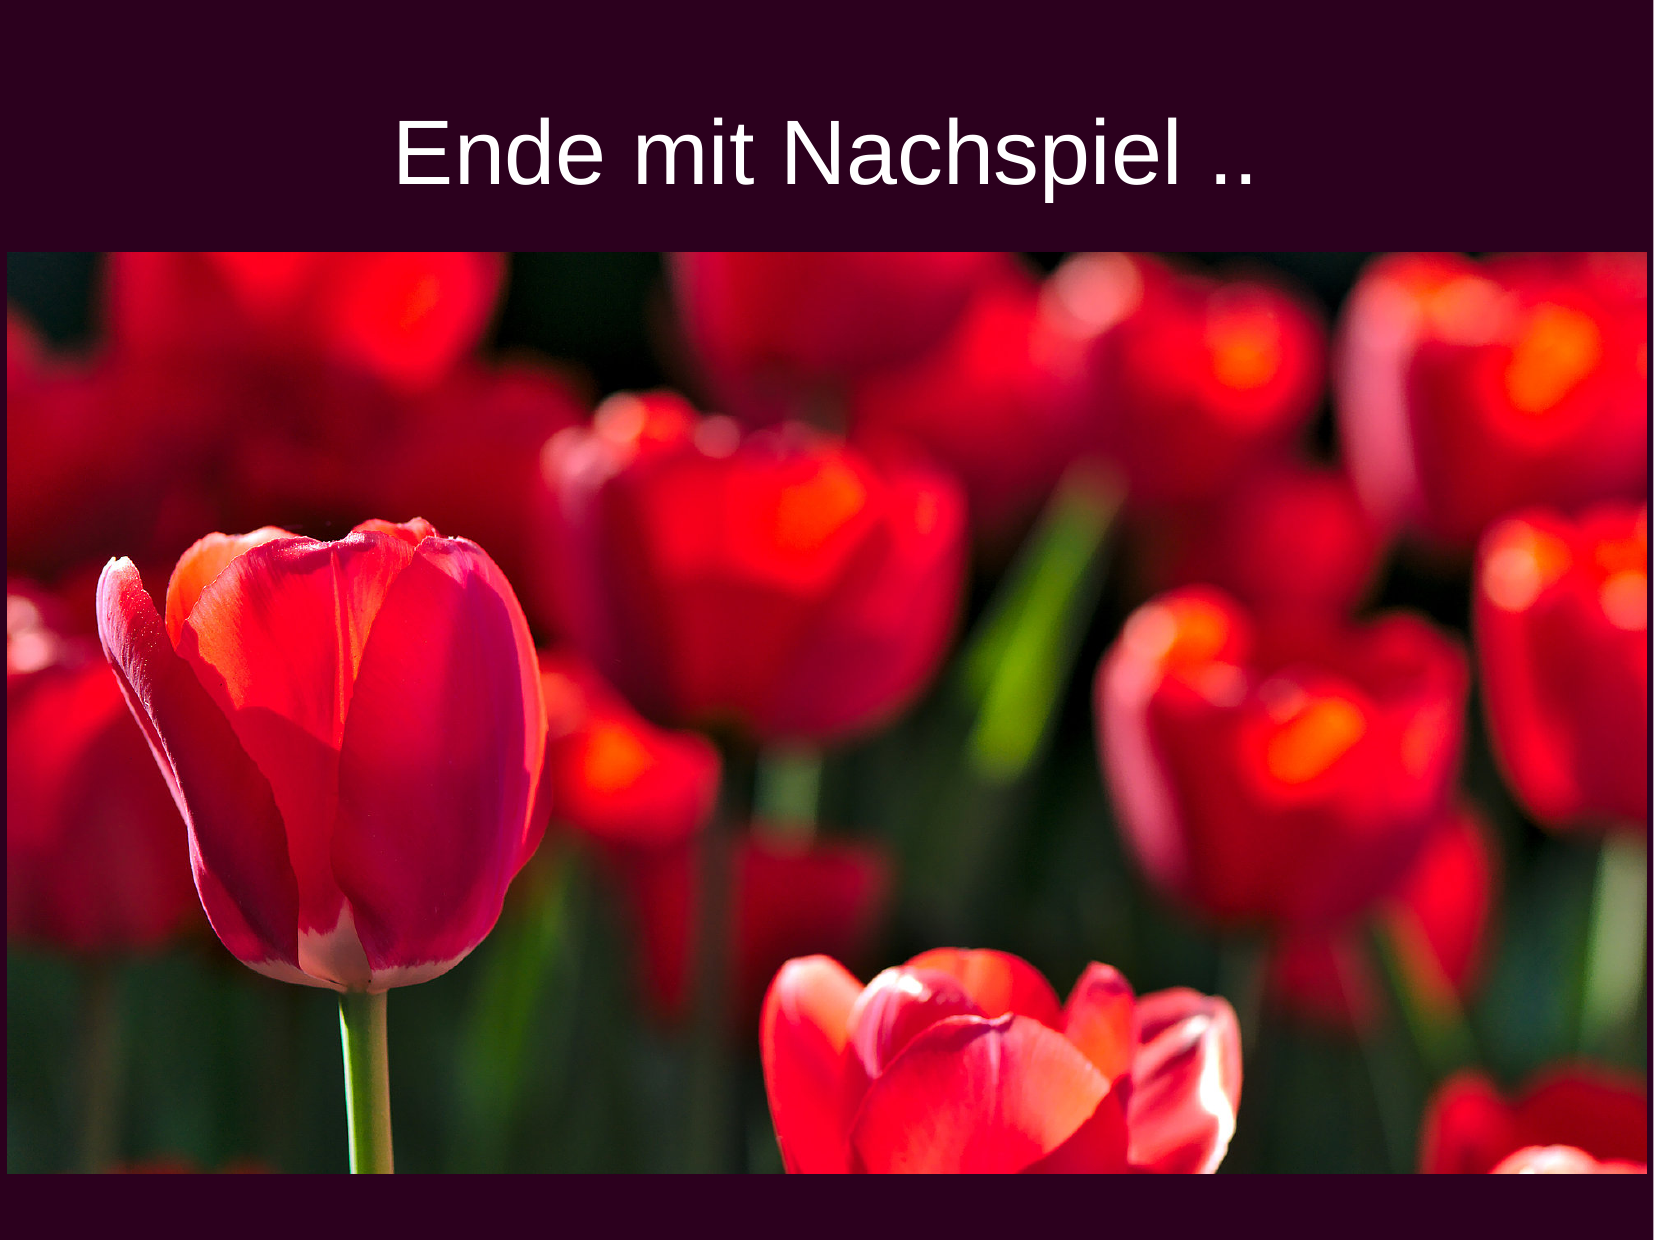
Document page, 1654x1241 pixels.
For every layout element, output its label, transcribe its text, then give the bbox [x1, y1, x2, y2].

picture [7, 252, 1647, 1174]
title Ende mit Nachspiel .. [82, 49, 1571, 252]
